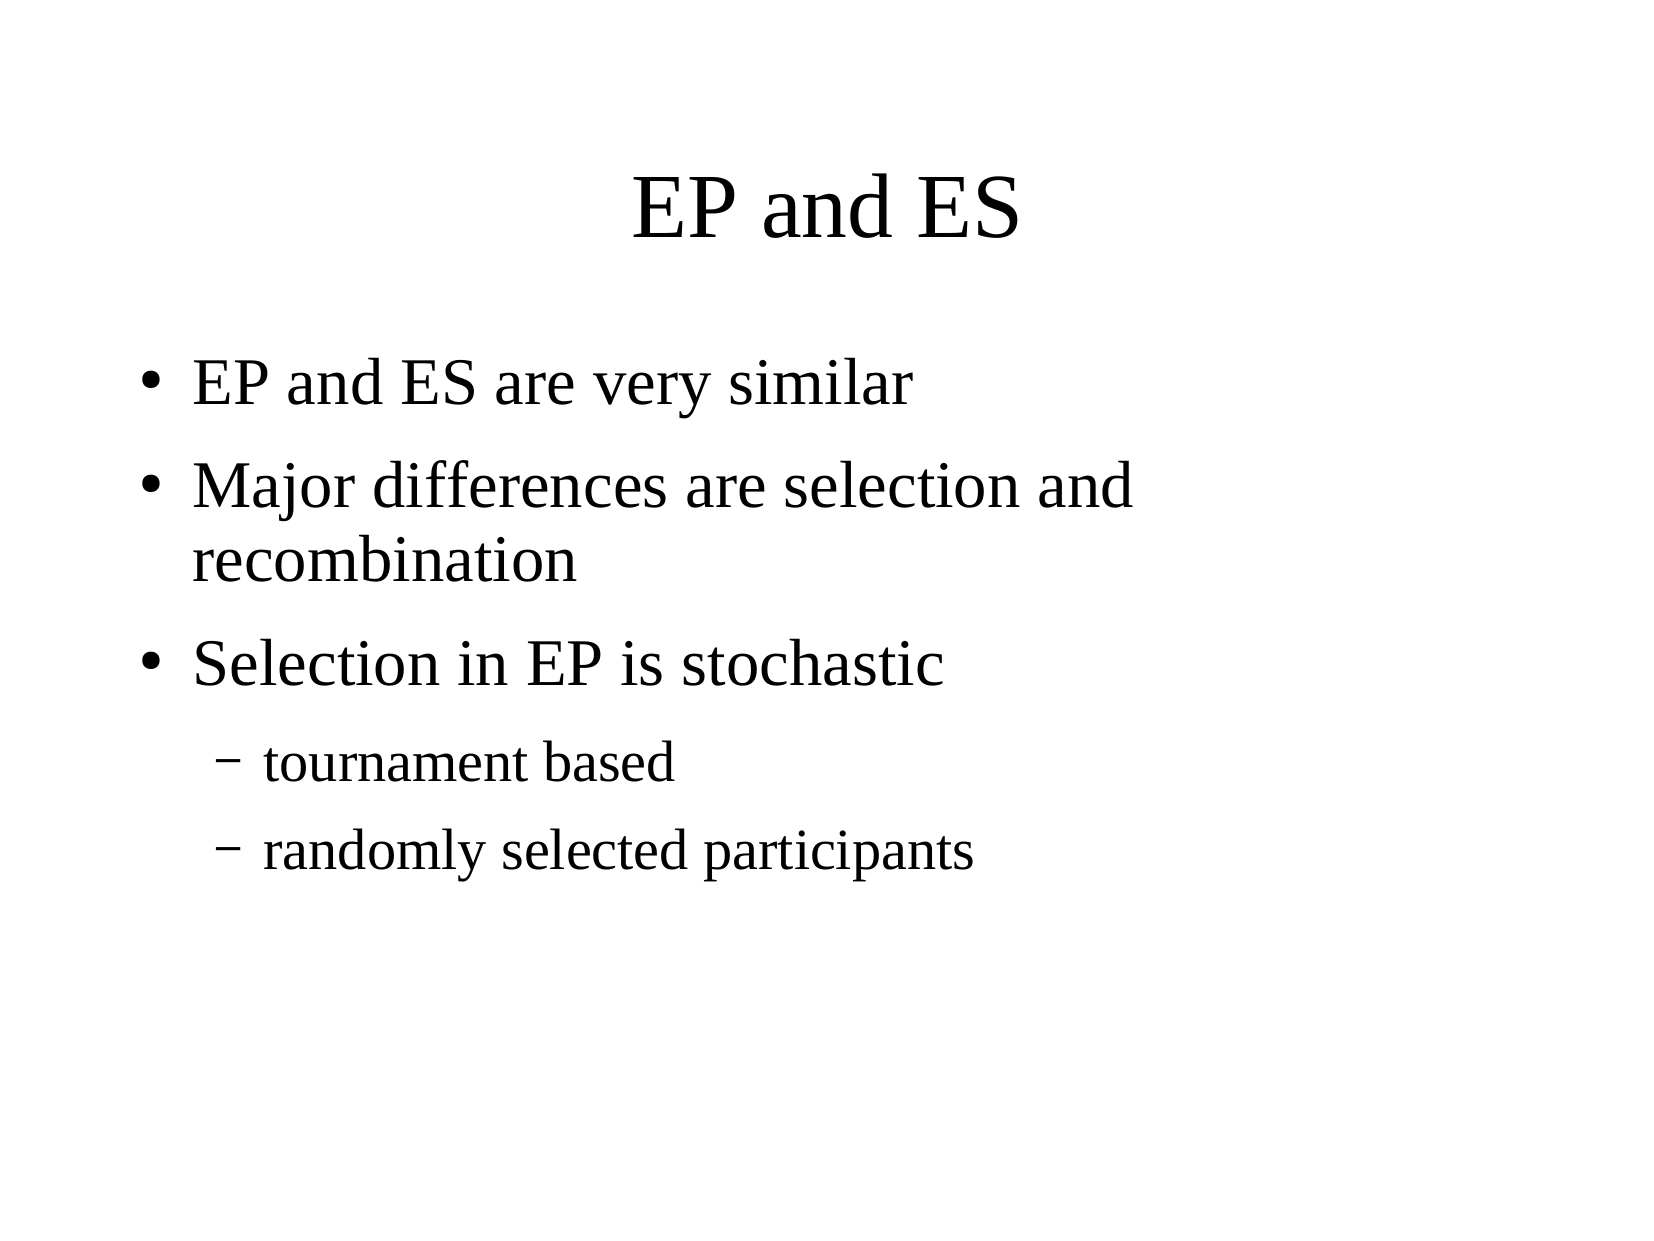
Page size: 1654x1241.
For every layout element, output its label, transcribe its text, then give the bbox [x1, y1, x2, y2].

list EP and ES are very similar Major differences are selection and recombination Selection in EP is stochastic tournament based randomly selected participants [121, 344, 1534, 1127]
title EP and ES [121, 102, 1534, 311]
